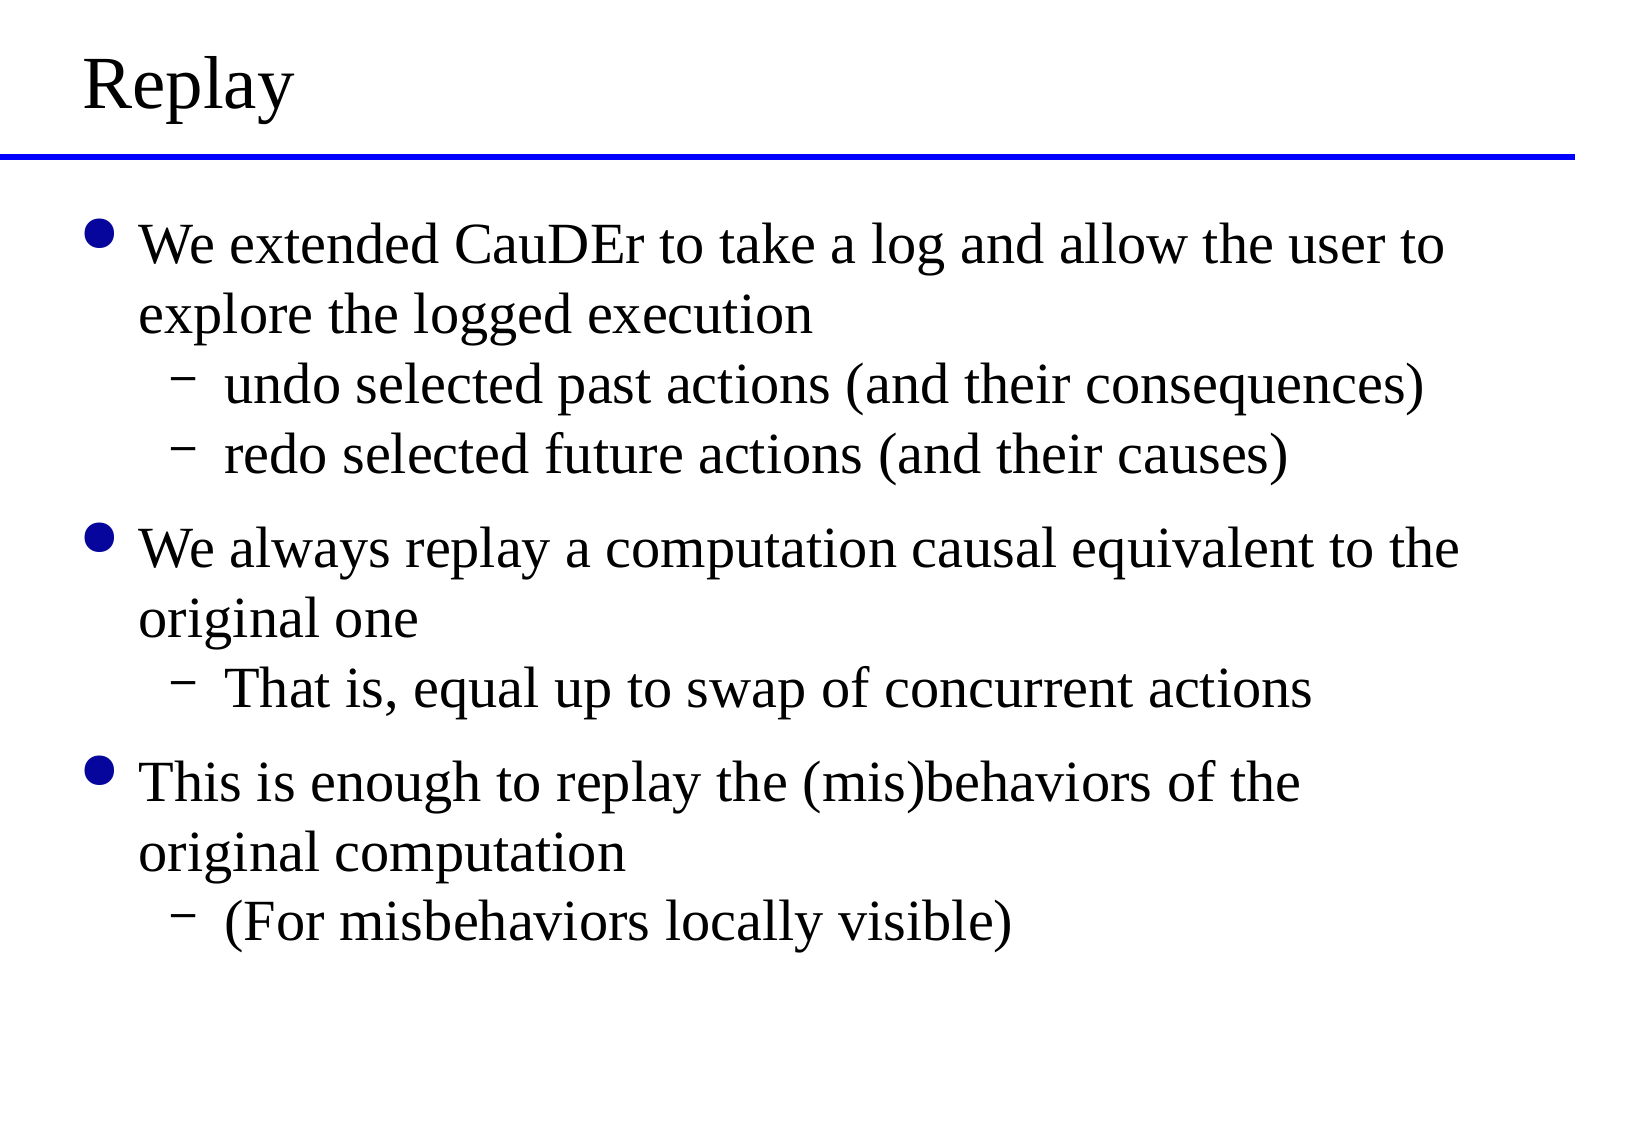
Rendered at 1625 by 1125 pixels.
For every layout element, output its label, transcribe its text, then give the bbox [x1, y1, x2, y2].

title Replay [67, 27, 1544, 131]
list We extended CauDEr to take a log and allow the user to explore the logged execution undo selected past actions (and their consequences) redo selected future actions (and their causes) We always replay a computation causal equivalent to the original one That is, equal up to swap of concurrent actions This is enough to replay the (mis)behaviors of the original computation (For misbehaviors locally visible) [67, 198, 1478, 1061]
